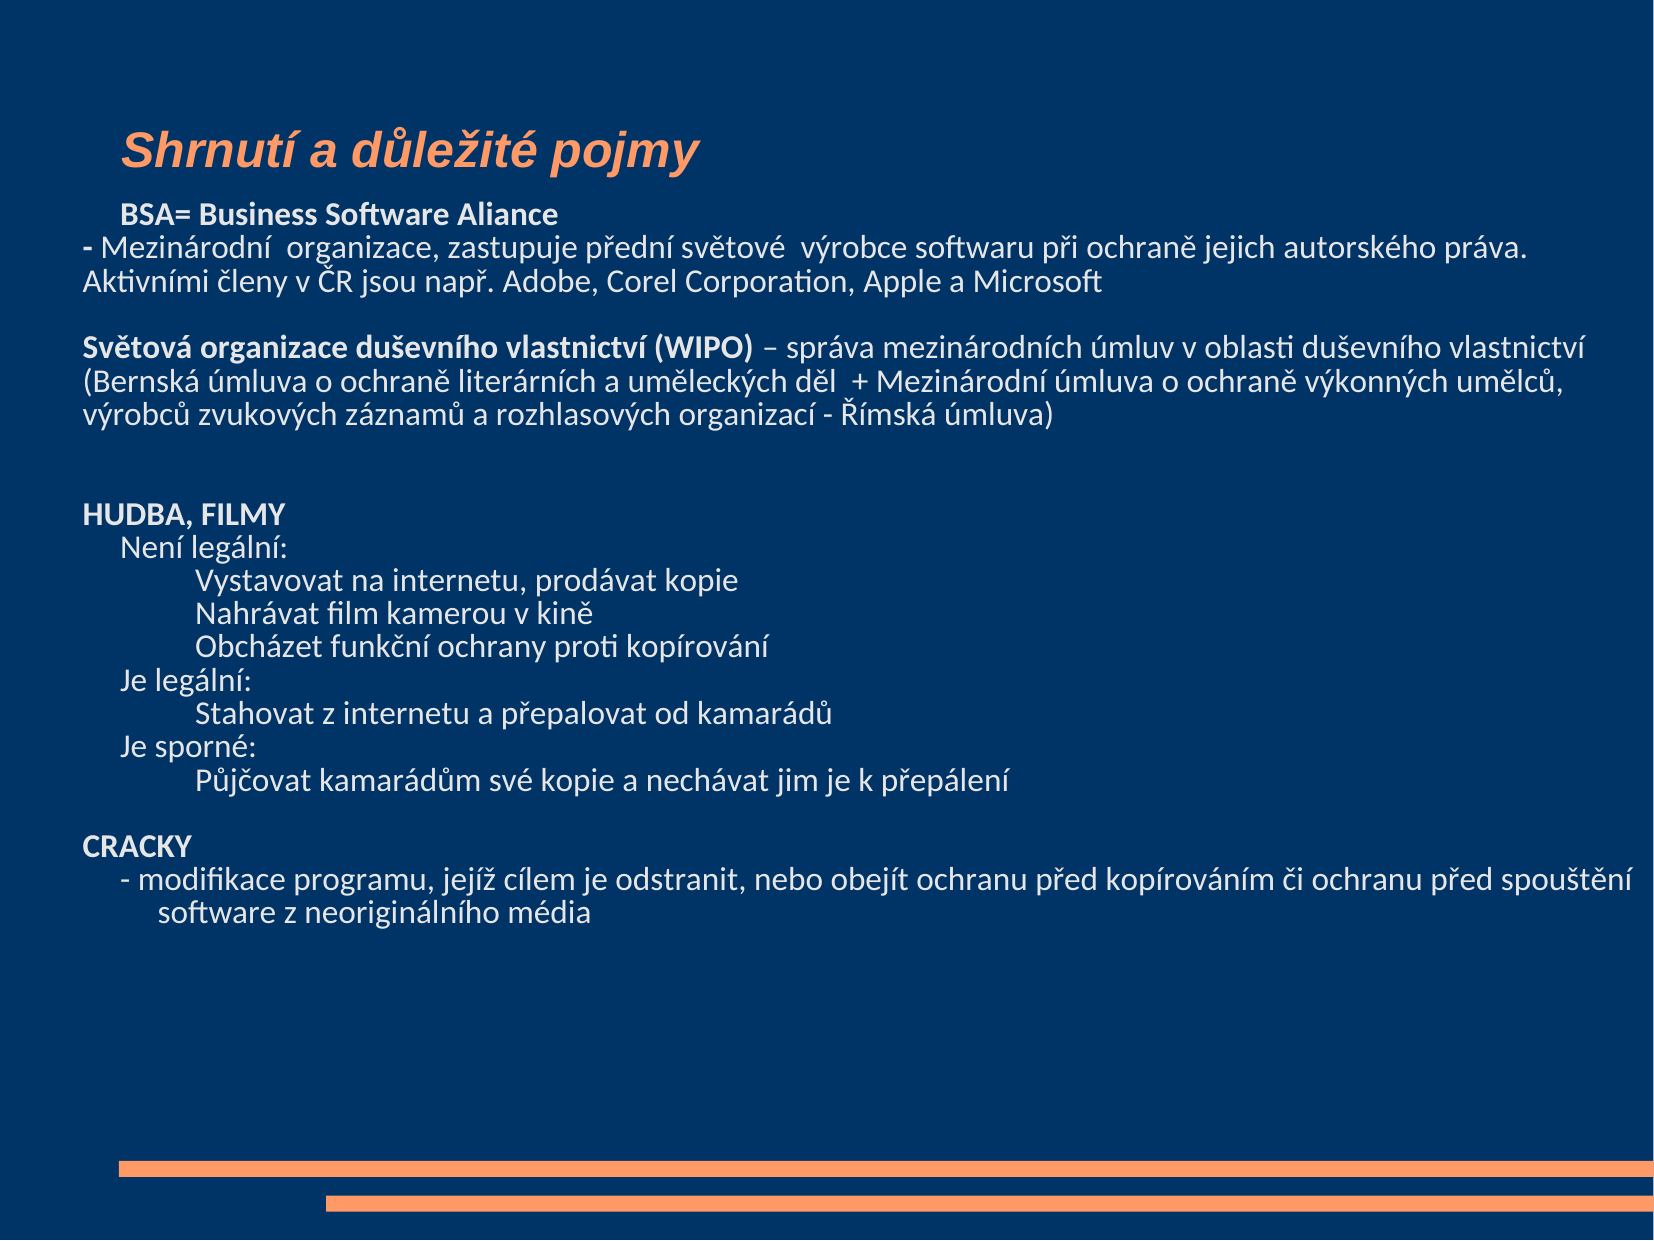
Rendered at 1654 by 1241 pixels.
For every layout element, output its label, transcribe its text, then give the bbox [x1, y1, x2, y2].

list BSA= Business Software Aliance - Mezinárodní organizace, zastupuje přední světové výrobce softwaru při ochraně jejich autorského práva. Aktivními členy v ČR jsou např. Adobe, Corel Corporation, Apple a Microsoft Světová organizace duševního vlastnictví (WIPO) – správa mezinárodních úmluv v oblasti duševního vlastnictví (Bernská úmluva o ochraně literárních a uměleckých děl + Mezinárodní úmluva o ochraně výkonných umělců, výrobců zvukových záznamů a rozhlasových organizací - Římská úmluva) HUDBA, FILMY Není legální: Vystavovat na internetu, prodávat kopie Nahrávat film kamerou v kině Obcházet funkční ochrany proti kopírování Je legální: Stahovat z internetu a přepalovat od kamarádů Je sporné: Půjčovat kamarádům své kopie a nechávat jim je k přepálení CRACKY - modifikace programu, jejíž cílem je odstranit, nebo obejít ochranu před kopírováním či ochranu před spouštění software z neoriginálního média [82, 200, 1642, 1241]
title Shrnutí a důležité pojmy [121, 46, 1534, 200]
